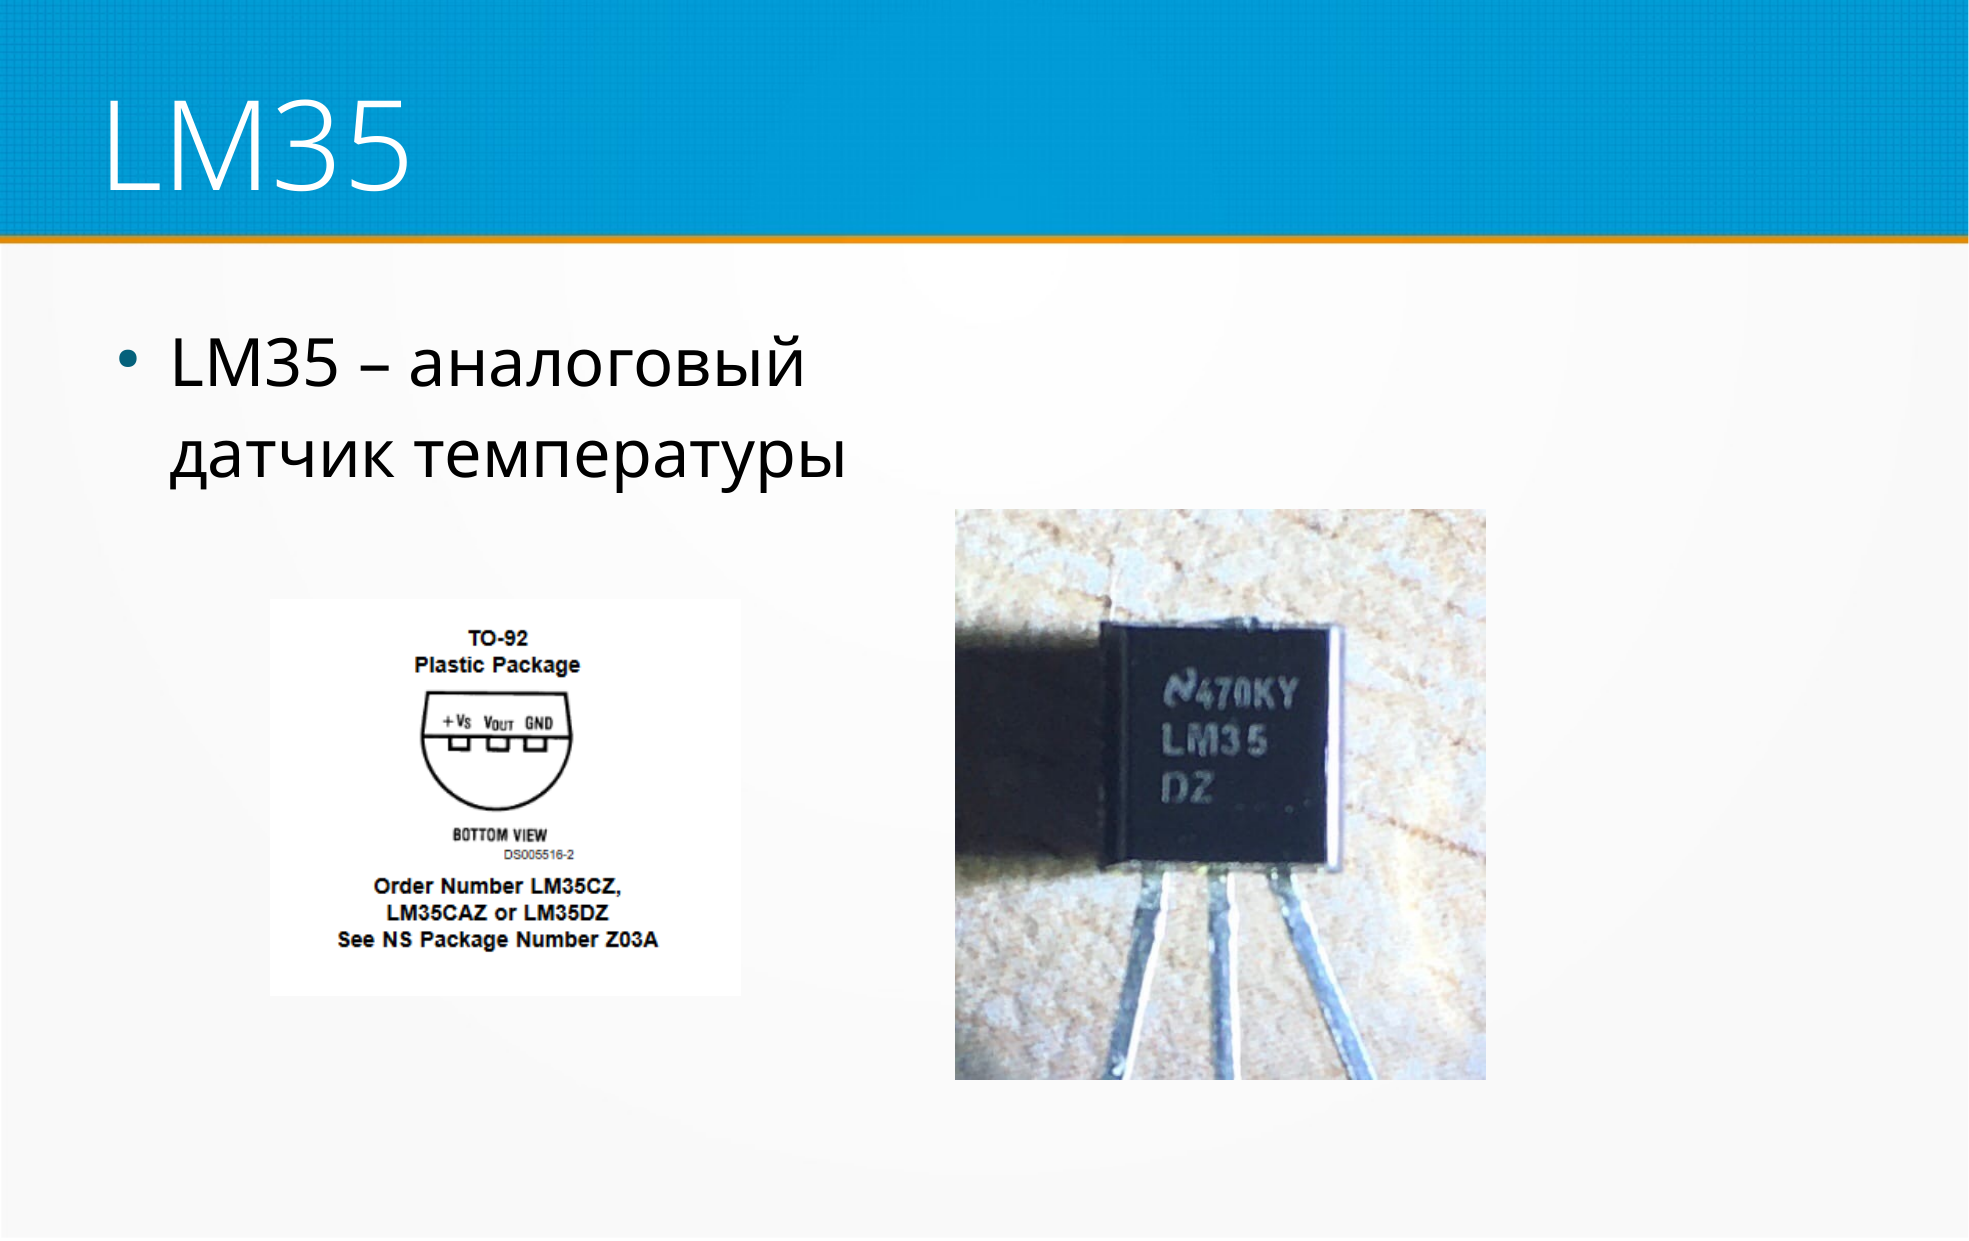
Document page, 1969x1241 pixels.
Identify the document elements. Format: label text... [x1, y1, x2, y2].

list LM35 – аналоговый датчик температуры [98, 315, 886, 511]
title LM35 [98, 19, 1870, 227]
picture [0, 233, 1969, 1241]
